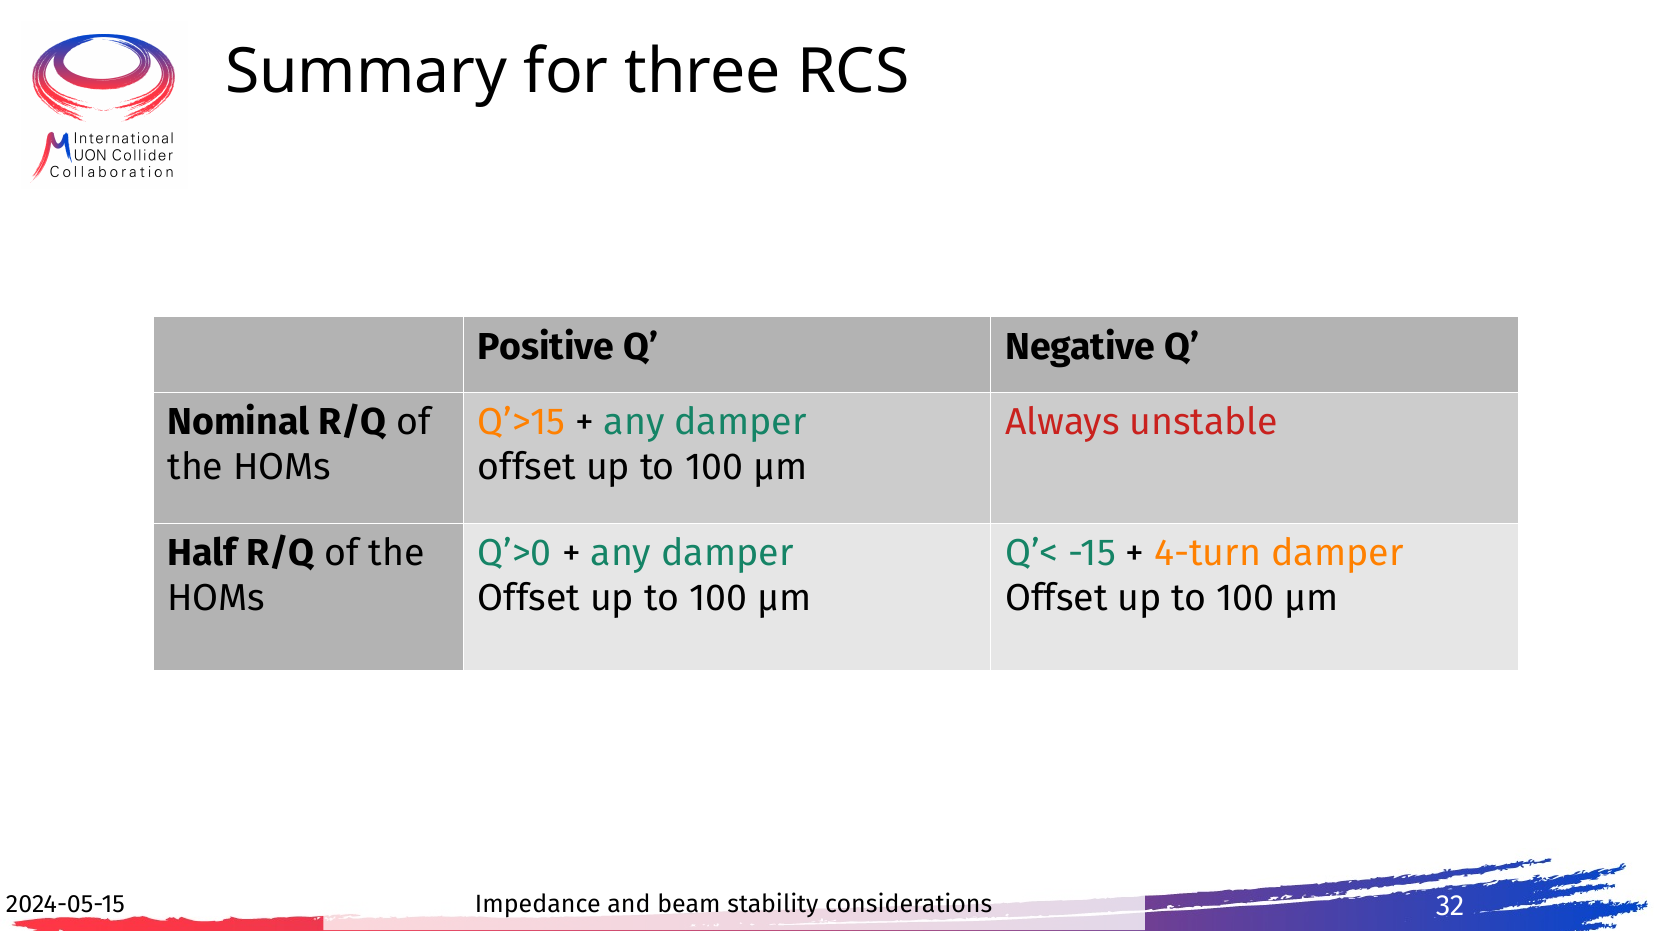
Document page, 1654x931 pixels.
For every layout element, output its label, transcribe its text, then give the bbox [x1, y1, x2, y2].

picture [0, 848, 1654, 931]
title Summary for three RCS [225, 25, 1571, 188]
table_cell Q’>15 + any damper offset up to 100 μm [464, 393, 990, 523]
table_header Positive Q’ [464, 317, 990, 392]
table_header Negative Q’ [991, 317, 1518, 392]
picture [21, 21, 188, 189]
table_cell Half R/Q of the HOMs [154, 524, 463, 670]
table_cell Q’>0 + any damper Offset up to 100 μm [464, 524, 990, 670]
table_cell Always unstable [991, 393, 1518, 523]
table_header [154, 317, 463, 392]
table_cell Nominal R/Q of the HOMs [154, 393, 463, 523]
table_cell Q’< -15 + 4-turn damper Offset up to 100 μm [991, 524, 1518, 670]
